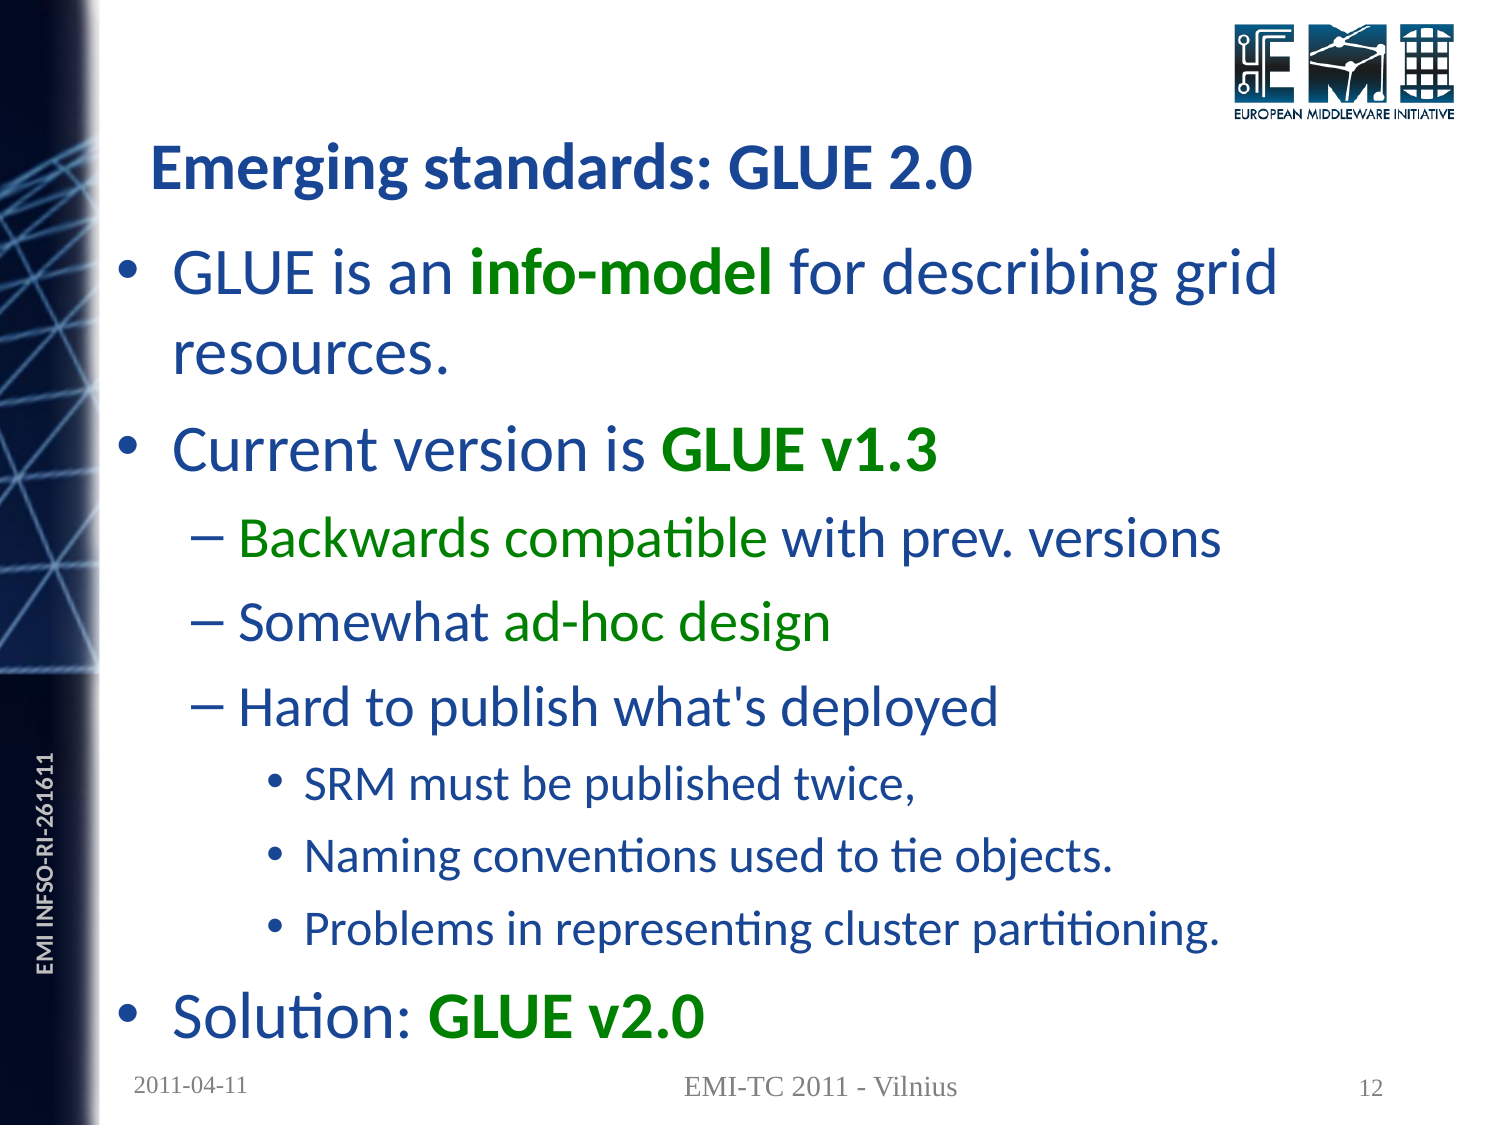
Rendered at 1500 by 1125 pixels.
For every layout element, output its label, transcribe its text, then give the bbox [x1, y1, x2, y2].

picture [0, 0, 111, 1125]
text_box Emerging standards: GLUE 2.0 [135, 115, 1371, 211]
picture [1185, 8, 1500, 140]
list GLUE is an info-model for describing grid resources. Current version is GLUE v1.3 Backwards compatible with prev. versions Somewhat ad-hoc design Hard to publish what's deployed SRM must be published twice, Naming conventions used to tie objects. Problems in representing cluster partitioning. Solution: GLUE v2.0 [116, 227, 1467, 1052]
